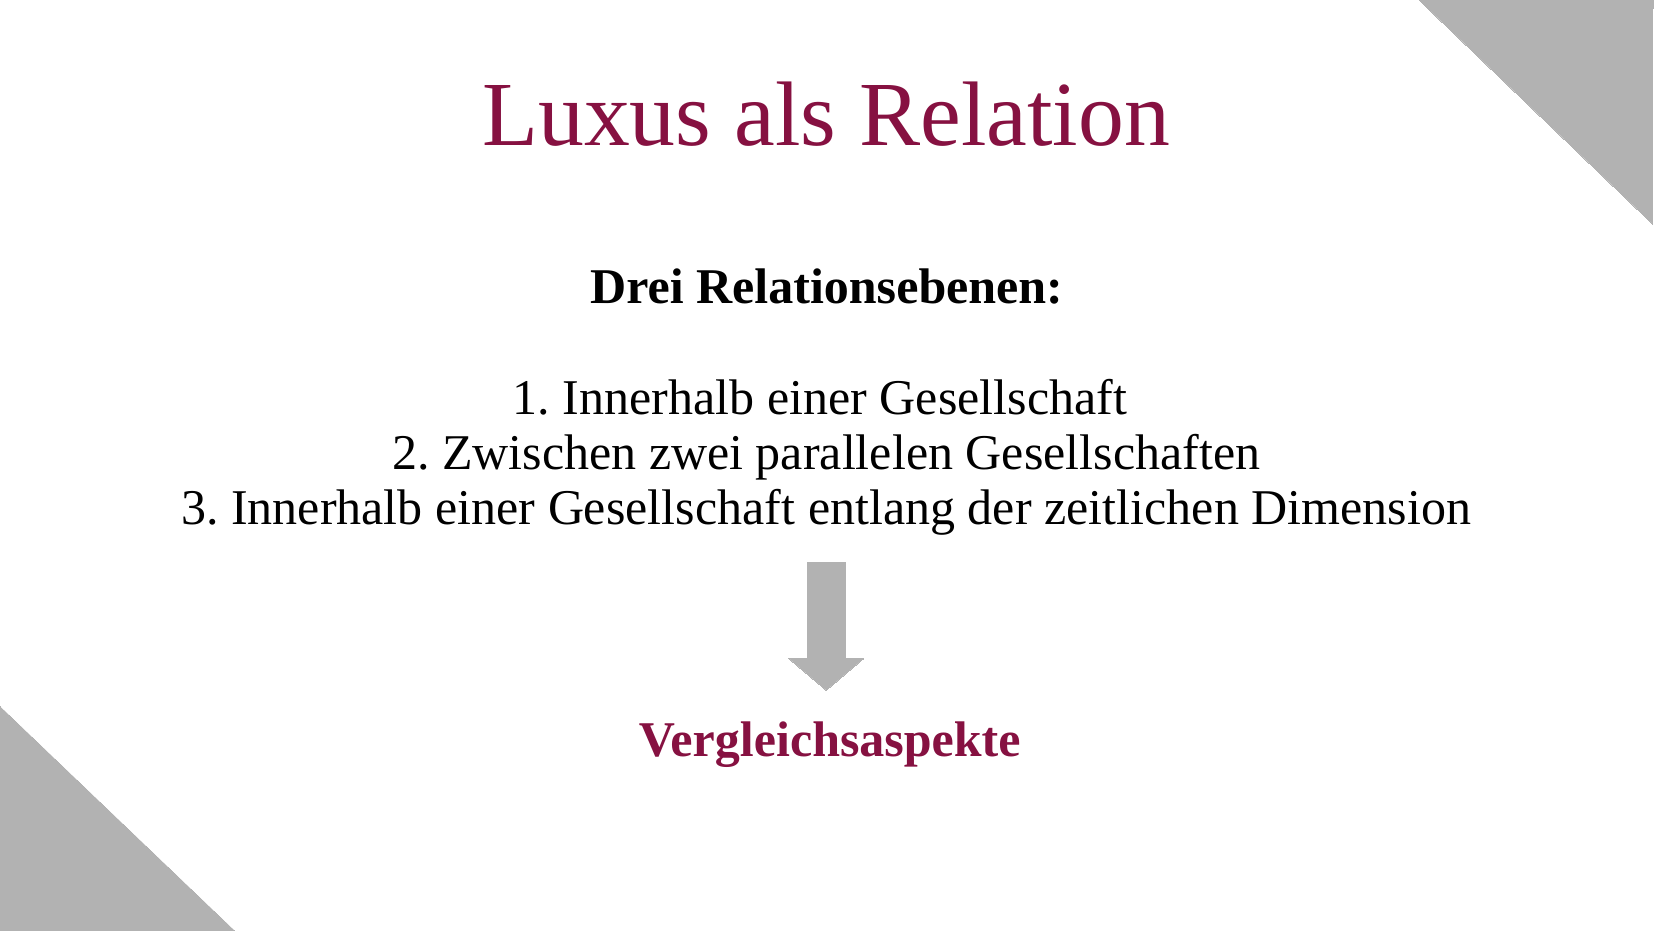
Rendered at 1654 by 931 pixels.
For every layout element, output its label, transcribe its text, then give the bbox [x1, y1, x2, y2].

title Luxus als Relation [82, 37, 1571, 193]
subtitle Drei Relationsebenen: 1. Innerhalb einer Gesellschaft 2. Zwischen zwei parallelen Gesellschaften 3. Innerhalb einer Gesellschaft entlang der zeitlichen Dimension [82, 203, 1571, 882]
text_box [1419, 0, 1654, 225]
text_box [0, 706, 235, 931]
text_box [788, 562, 864, 691]
text_box Vergleichsaspekte [588, 704, 1071, 775]
